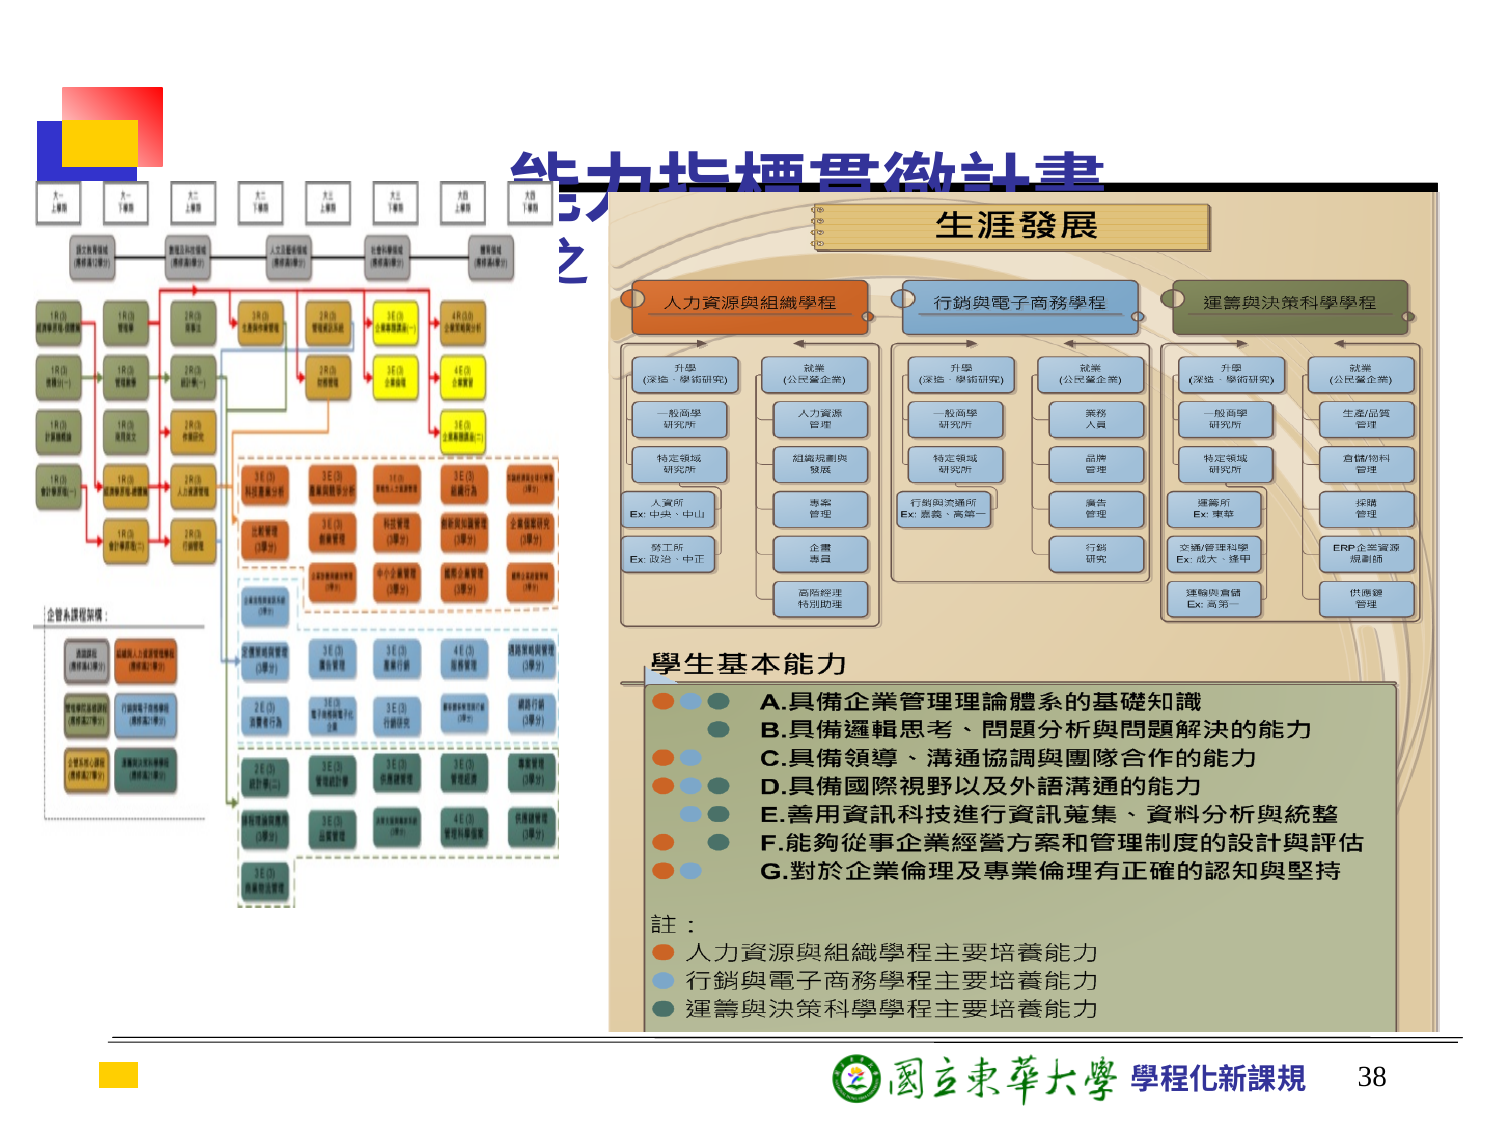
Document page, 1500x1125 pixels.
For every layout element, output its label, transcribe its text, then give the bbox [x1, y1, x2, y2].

text_box 38 [1342, 1050, 1468, 1101]
picture [33, 181, 559, 908]
picture [608, 192, 1440, 1032]
title 能力指標貫徹計畫 -能力指標導向之 『課程地圖』+『生涯進路圖』統整 [114, 43, 1500, 156]
